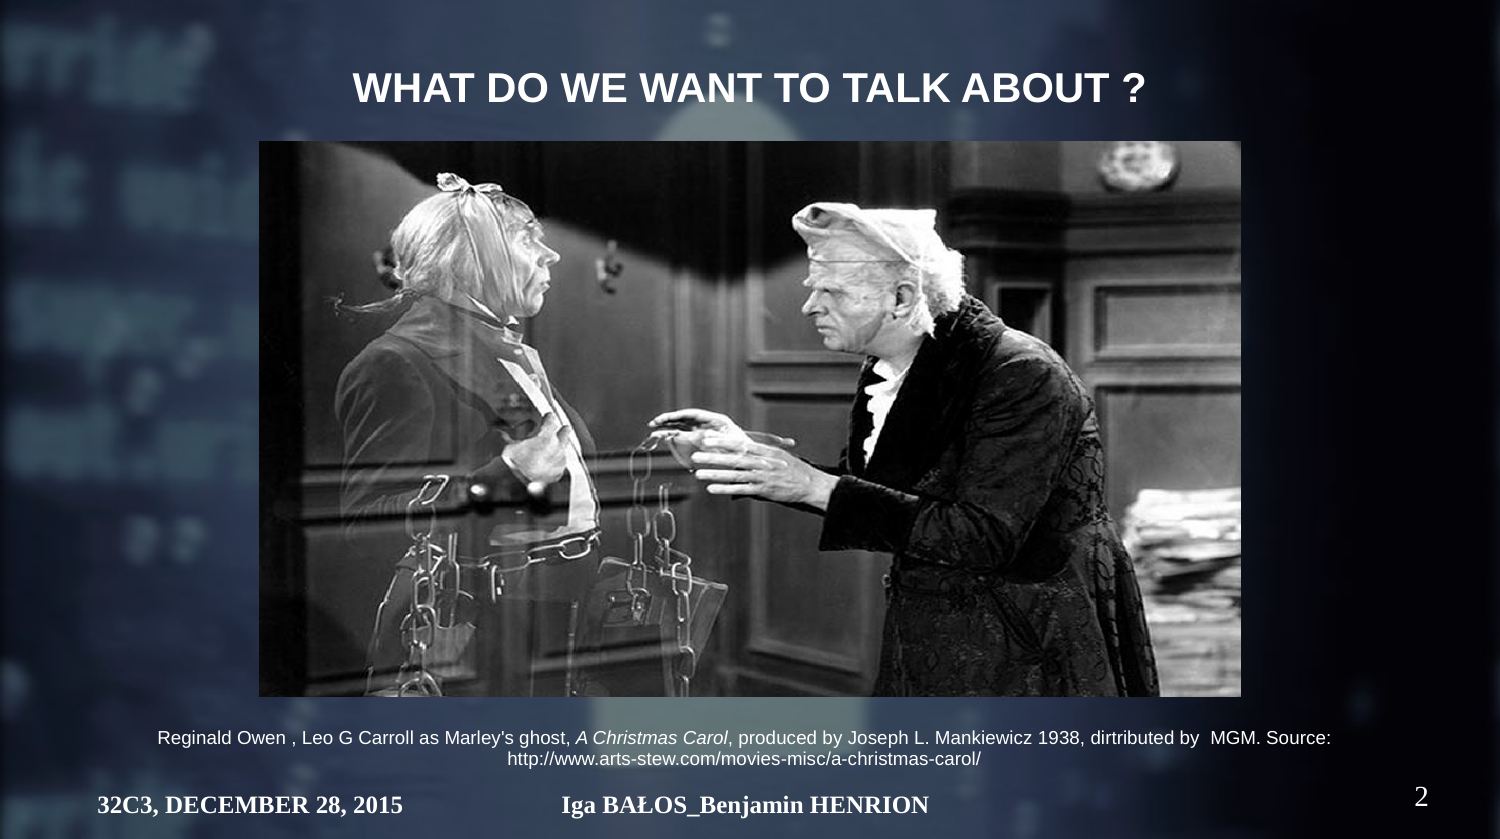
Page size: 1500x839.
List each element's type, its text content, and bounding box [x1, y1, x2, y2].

title WHAT DO WE WANT TO TALK ABOUT ? [74, 33, 1425, 142]
picture [0, 0, 1500, 839]
text_box Reginald Owen , Leo G Carroll as Marley's ghost, A Christmas Carol, produced by Joseph L. Mankiewicz 1938, dirtributed by MGM. Source: http://www.arts-stew.com/movies-misc/a-christmas-carol/ [82, 720, 1406, 778]
